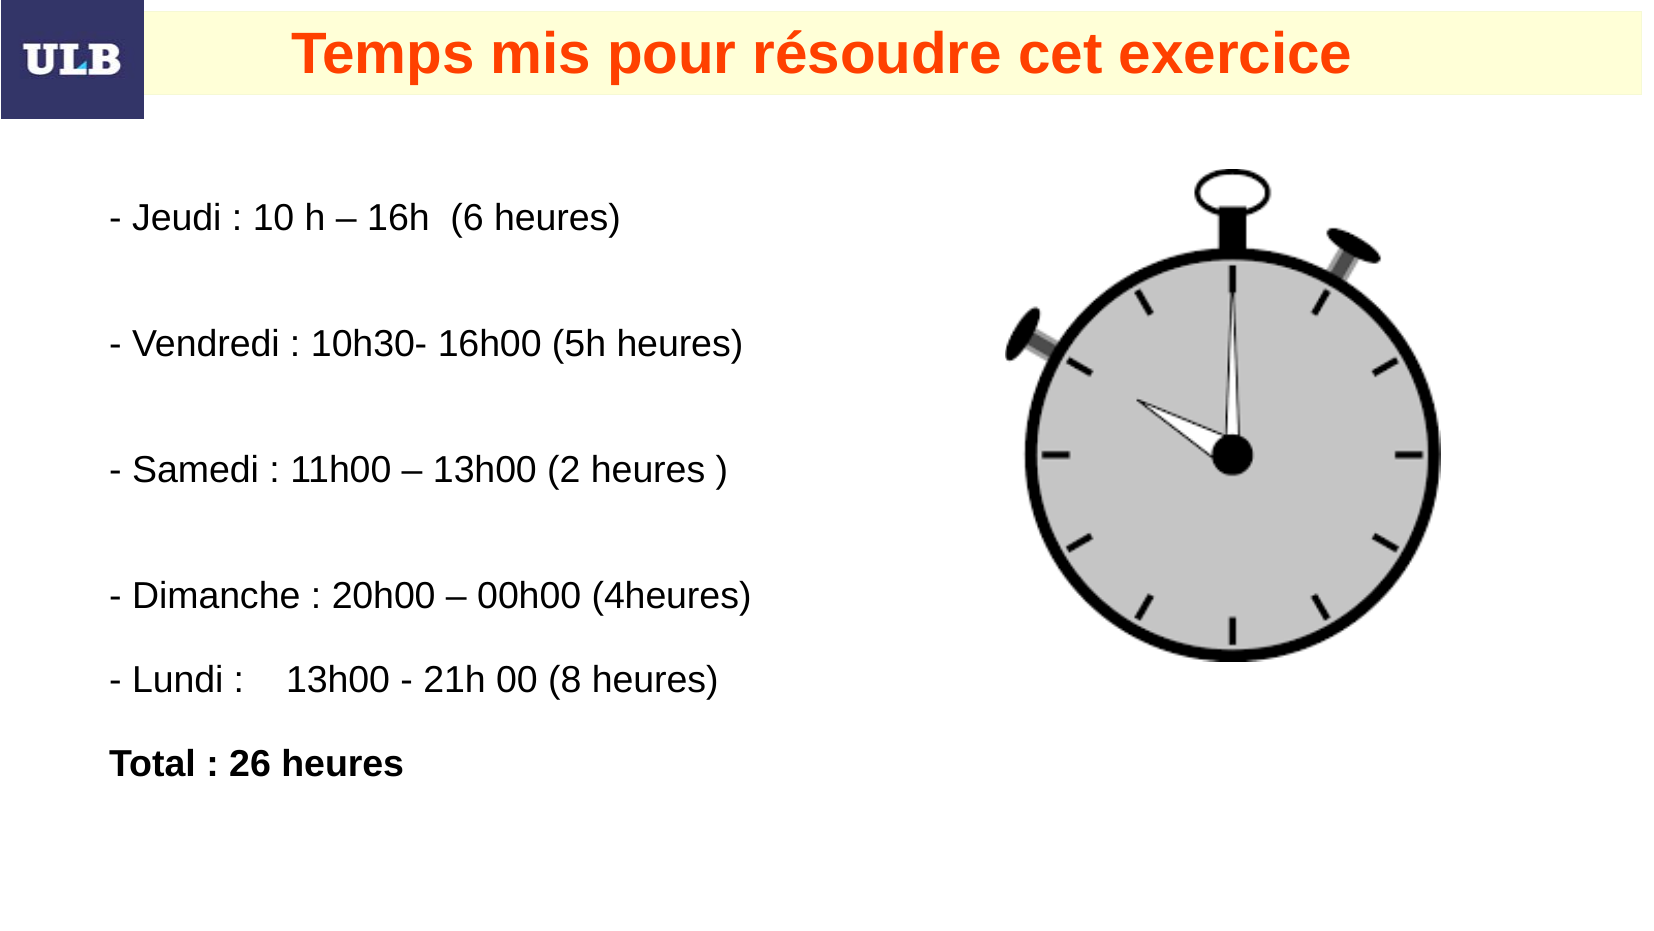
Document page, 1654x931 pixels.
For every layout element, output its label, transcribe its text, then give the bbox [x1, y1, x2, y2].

picture [1, 0, 144, 119]
text_box Temps mis pour résoudre cet exercice [144, 11, 1642, 95]
picture [1005, 169, 1441, 662]
text_box - Jeudi : 10 h – 16h (6 heures) - Vendredi : 10h30- 16h00 (5h heures) - Samedi : 11h00 – 13h00 (2 heures ) - Dimanche : 20h00 – 00h00 (4heures) - Lundi : 13h00 - 21h 00 (8 heures) Total : 26 heures [94, 188, 1654, 910]
